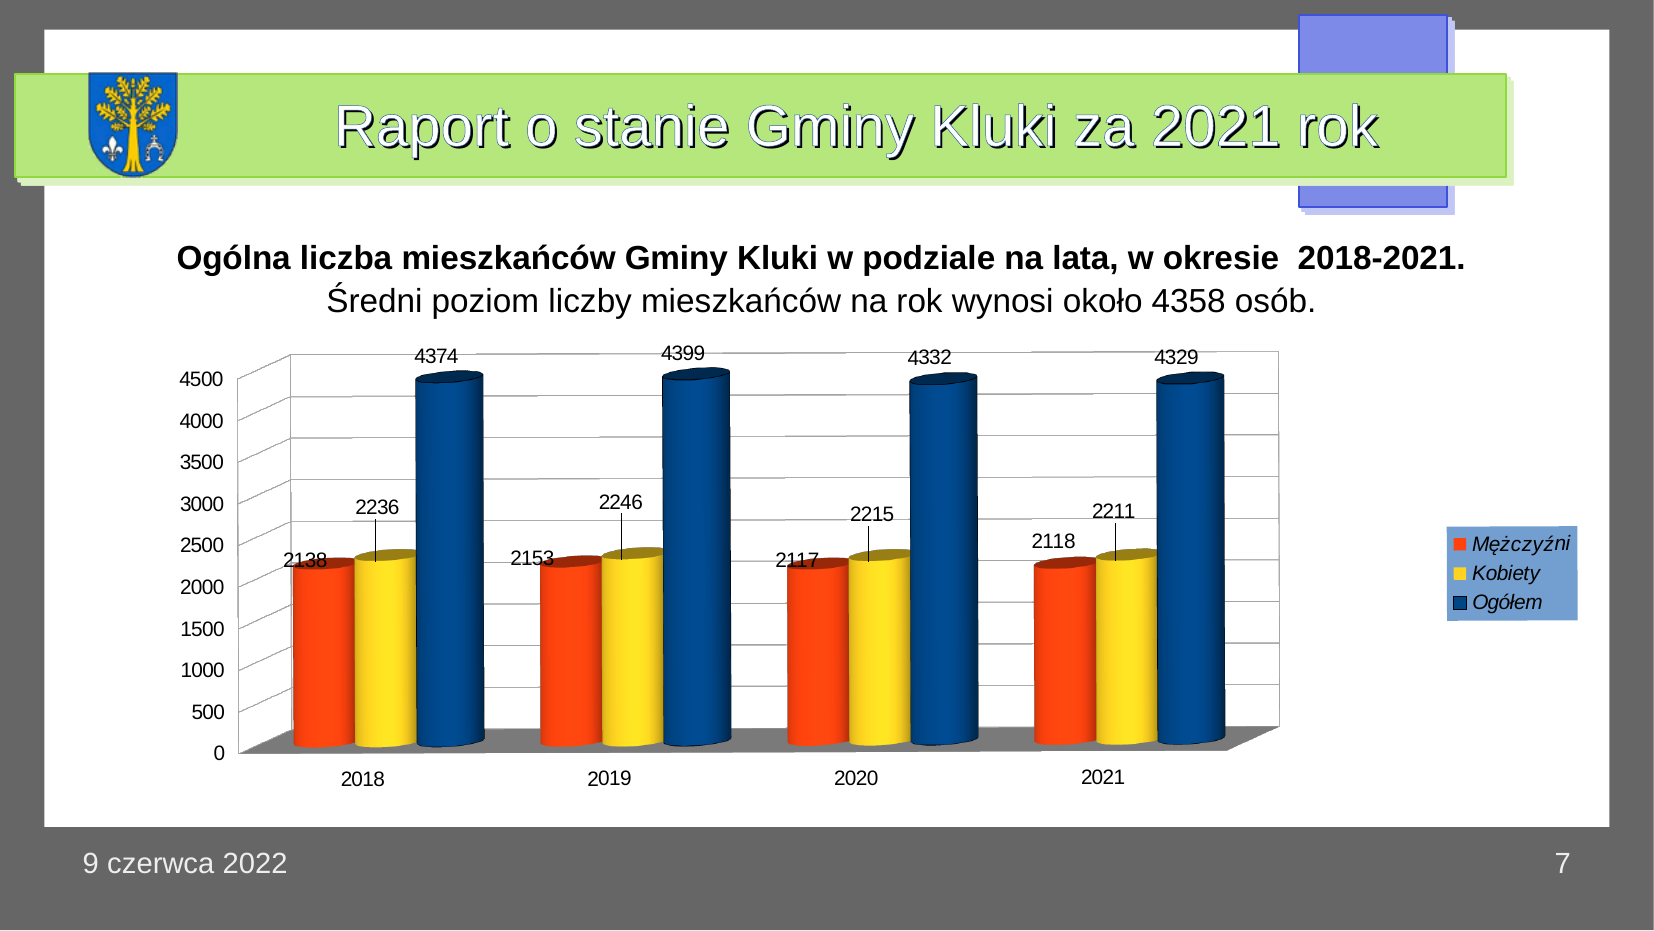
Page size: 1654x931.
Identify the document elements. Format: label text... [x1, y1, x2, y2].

title Raport o stanie Gminy Kluki za 2021 rok [236, 73, 1654, 178]
subtitle Ogólna liczba mieszkańców Gminy Kluki w podziale na lata, w okresie 2018-2021. Średni poziom liczby mieszkańców na rok wynosi około 4358 osób. [118, 220, 1536, 329]
picture [88, 72, 178, 178]
chart [118, 324, 1591, 827]
